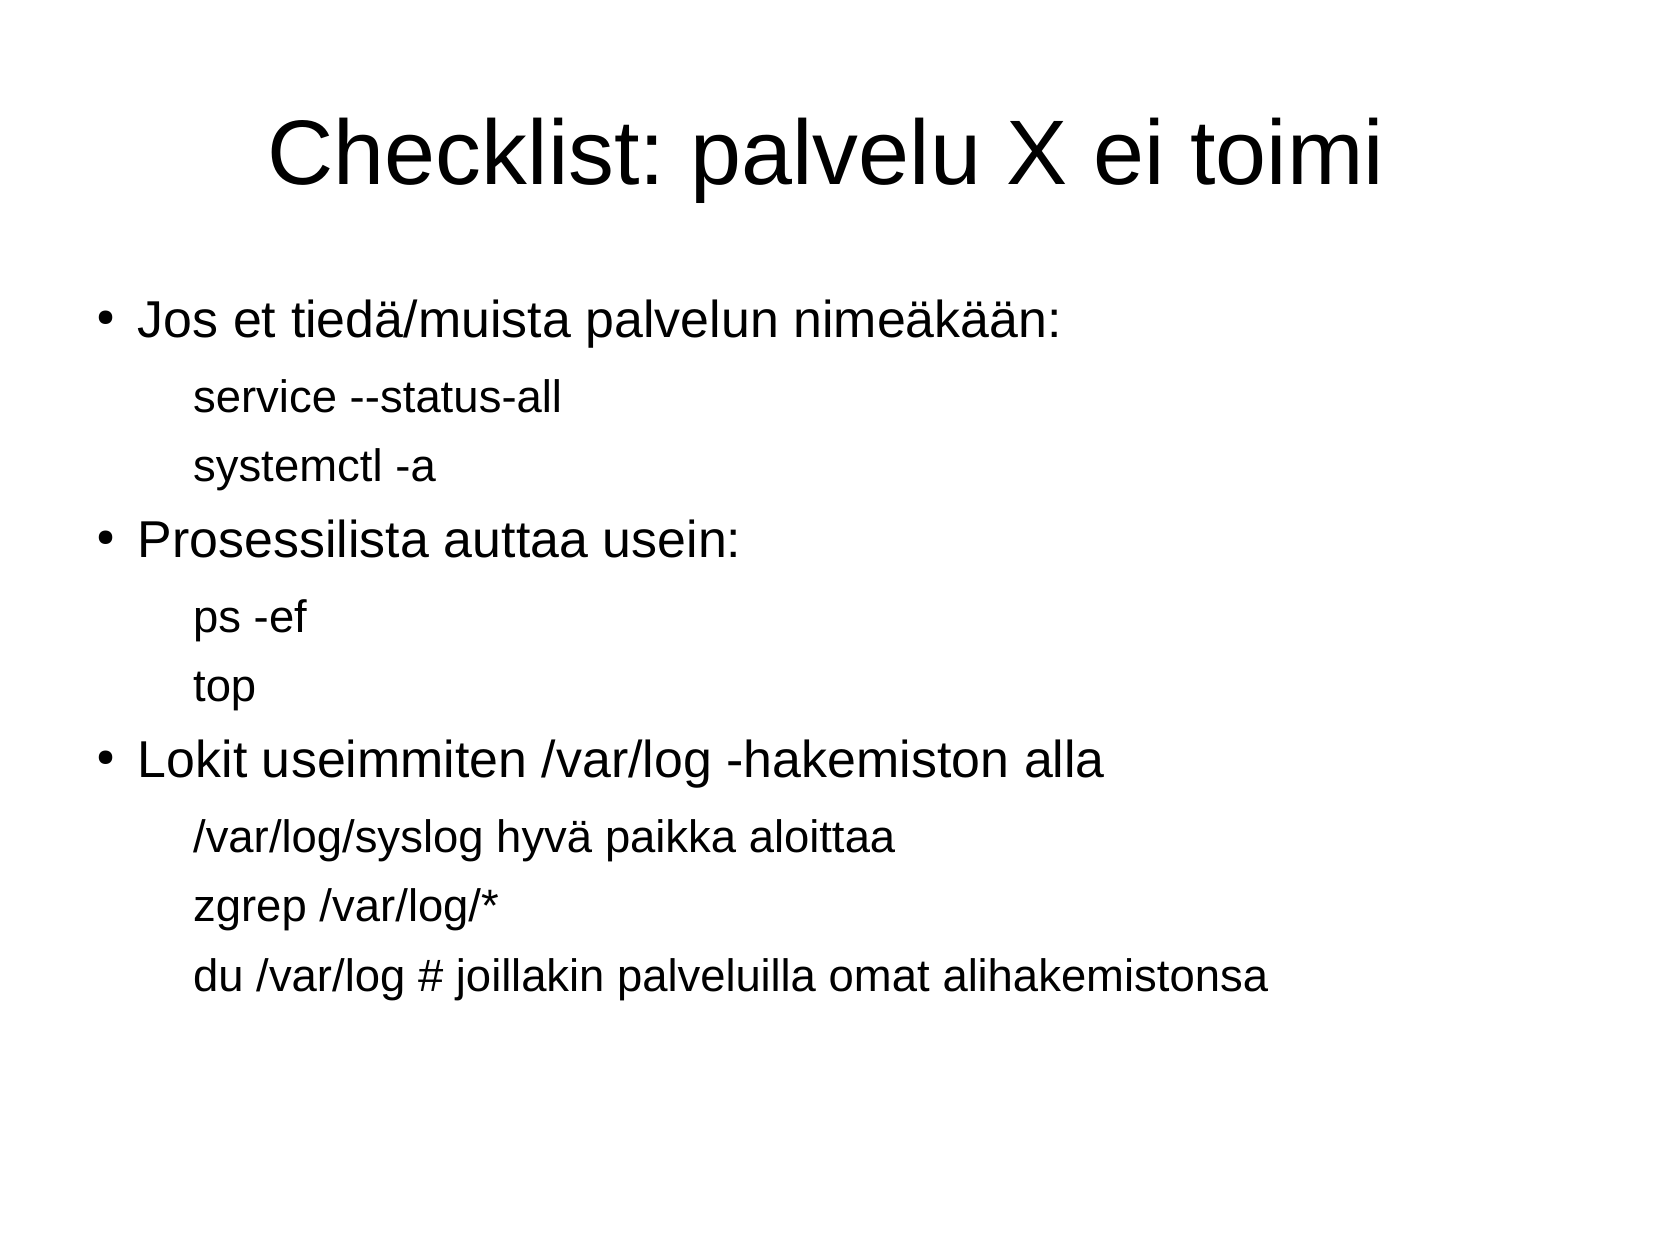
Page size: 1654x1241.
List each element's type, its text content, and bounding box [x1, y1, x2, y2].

title Checklist: palvelu X ei toimi [82, 49, 1571, 257]
list Jos et tiedä/muista palvelun nimeäkään: service --status-all systemctl -a Prosessilista auttaa usein: ps -ef top Lokit useimmiten /var/log -hakemiston alla /var/log/syslog hyvä paikka aloittaa zgrep /var/log/* du /var/log # joillakin palveluilla omat alihakemistonsa [82, 290, 1571, 1010]
